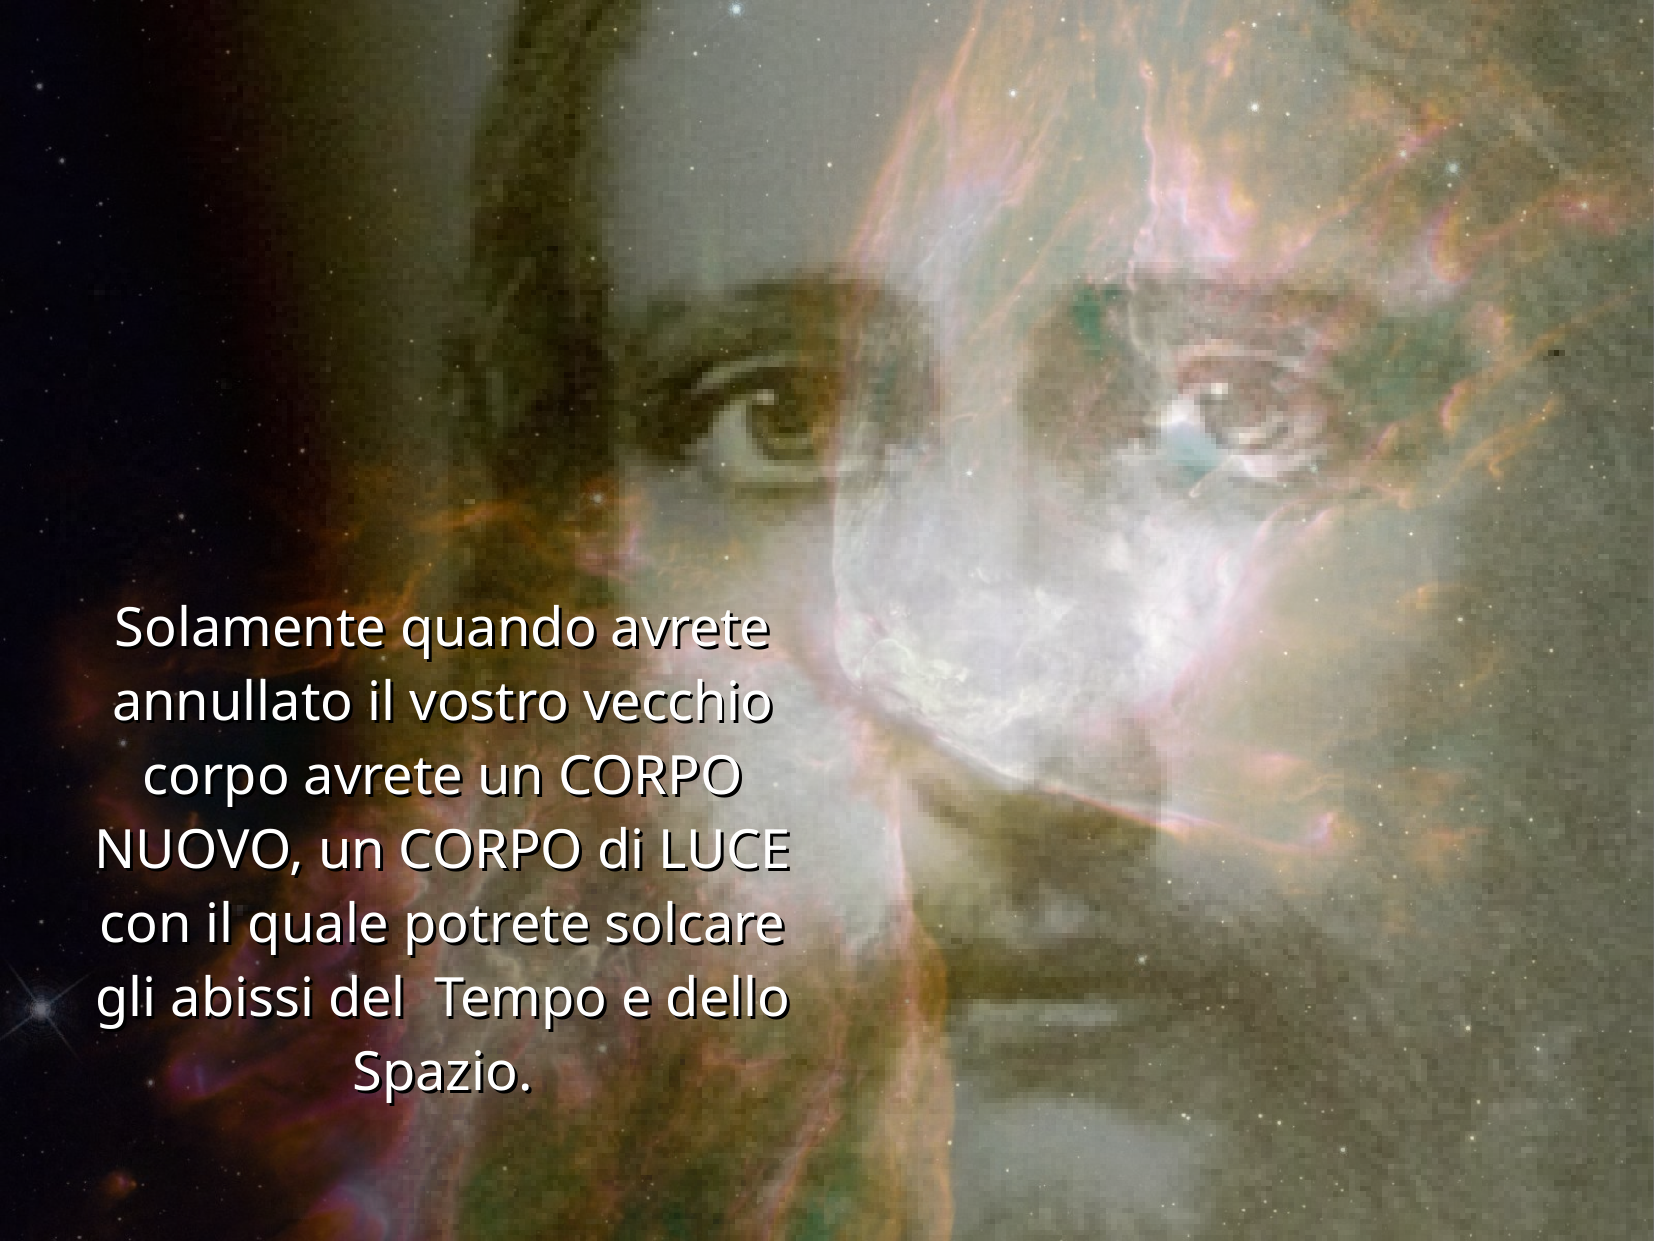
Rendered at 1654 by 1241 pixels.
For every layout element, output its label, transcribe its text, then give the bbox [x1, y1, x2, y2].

title Solamente quando avrete annullato il vostro vecchio corpo avrete un CORPO NUOVO, un CORPO di LUCE con il quale potrete solcare gli abissi del Tempo e dello Spazio. [88, 531, 798, 1165]
picture [0, 0, 1654, 1241]
